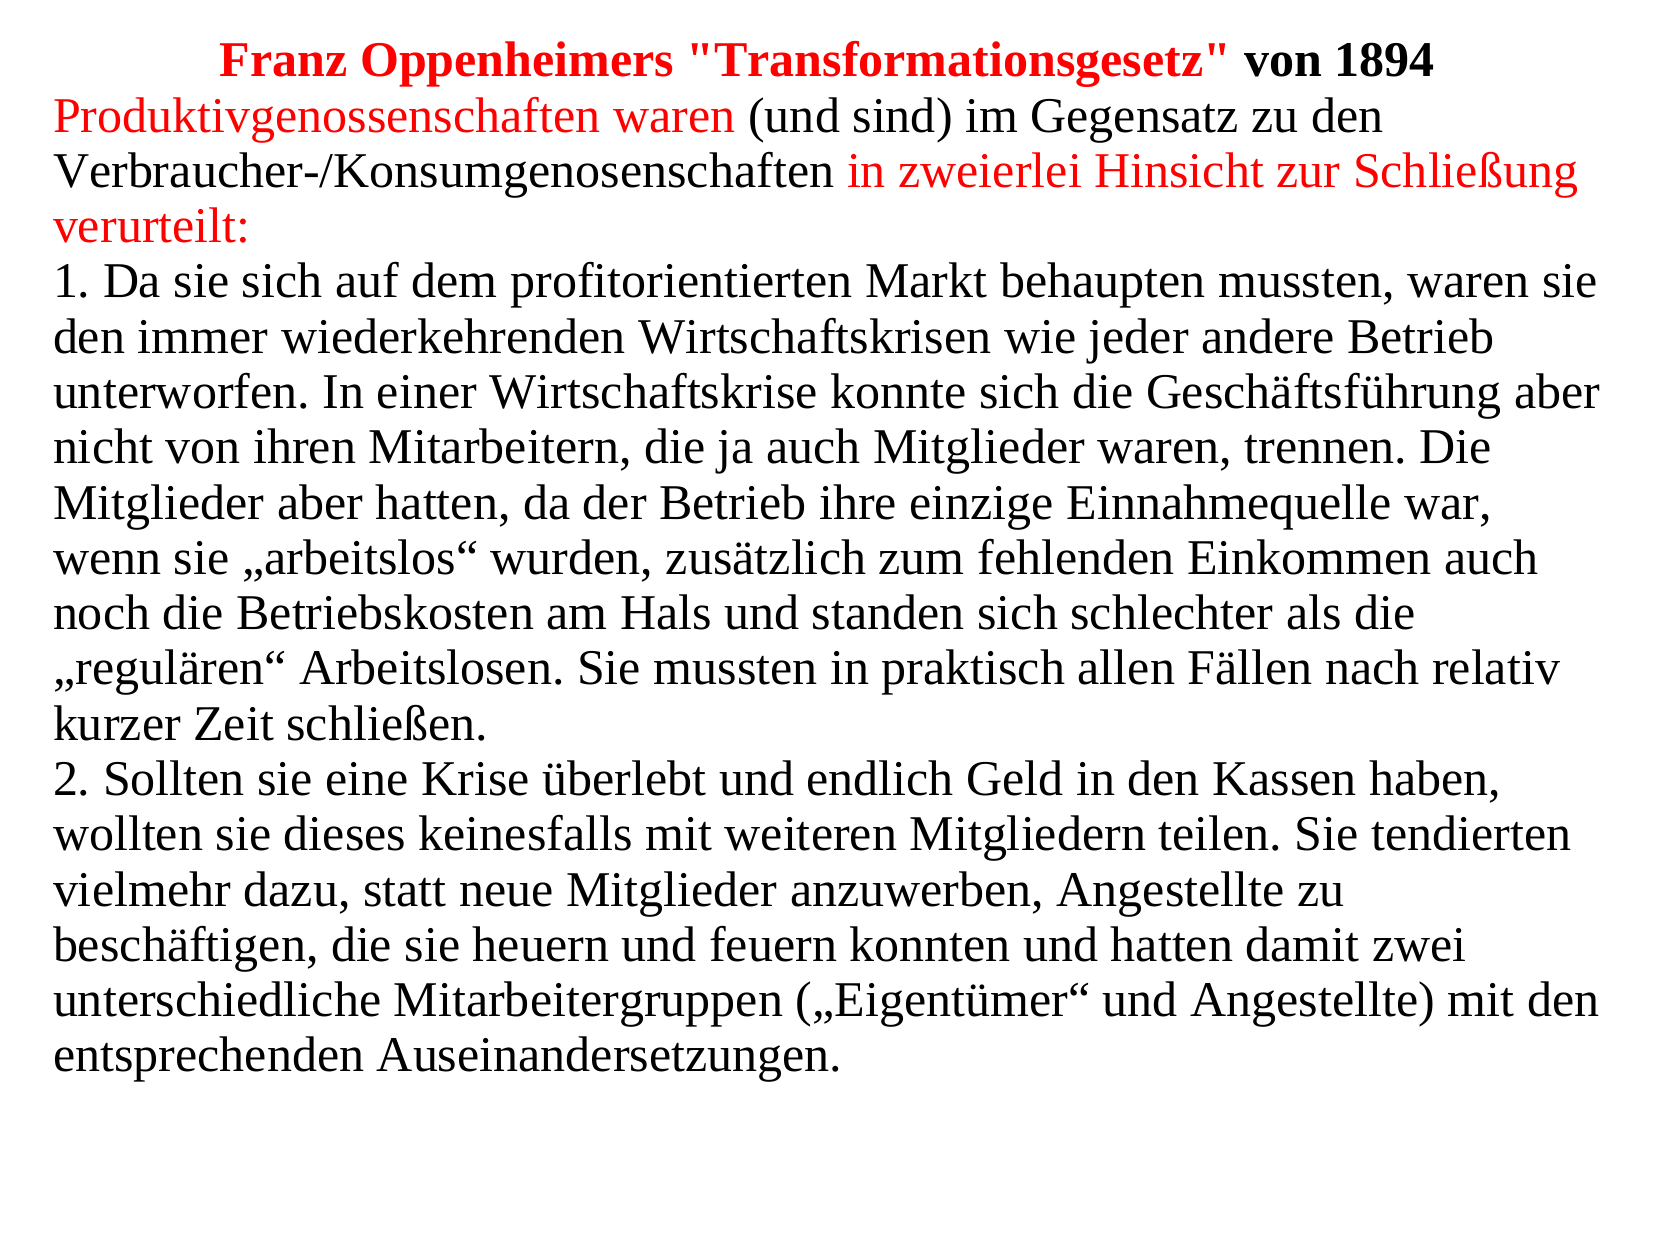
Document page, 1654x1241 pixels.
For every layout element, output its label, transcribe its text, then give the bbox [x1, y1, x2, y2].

text_box Franz Oppenheimers "Transformationsgesetz" von 1894 Produktivgenossenschaften waren (und sind) im Gegensatz zu den Verbraucher-/Konsumgenosenschaften in zweierlei Hinsicht zur Schließung verurteilt: 1. Da sie sich auf dem profitorientierten Markt behaupten mussten, waren sie den immer wiederkehrenden Wirtschaftskrisen wie jeder andere Betrieb unterworfen. In einer Wirtschaftskrise konnte sich die Geschäftsführung aber nicht von ihren Mitarbeitern, die ja auch Mitglieder waren, trennen. Die Mitglieder aber hatten, da der Betrieb ihre einzige Einnahmequelle war, wenn sie „arbeitslos“ wurden, zusätzlich zum fehlenden Einkommen auch noch die Betriebskosten am Hals und standen sich schlechter als die „regulären“ Arbeitslosen. Sie mussten in praktisch allen Fällen nach relativ kurzer Zeit schließen. 2. Sollten sie eine Krise überlebt und endlich Geld in den Kassen haben, wollten sie dieses keinesfalls mit weiteren Mitgliedern teilen. Sie tendierten vielmehr dazu, statt neue Mitglieder anzuwerben, Angestellte zu beschäftigen, die sie heuern und feuern konnten und hatten damit zwei unterschiedliche Mitarbeitergruppen („Eigentümer“ und Angestellte) mit den entsprechenden Auseinandersetzungen. [53, 32, 1604, 1241]
